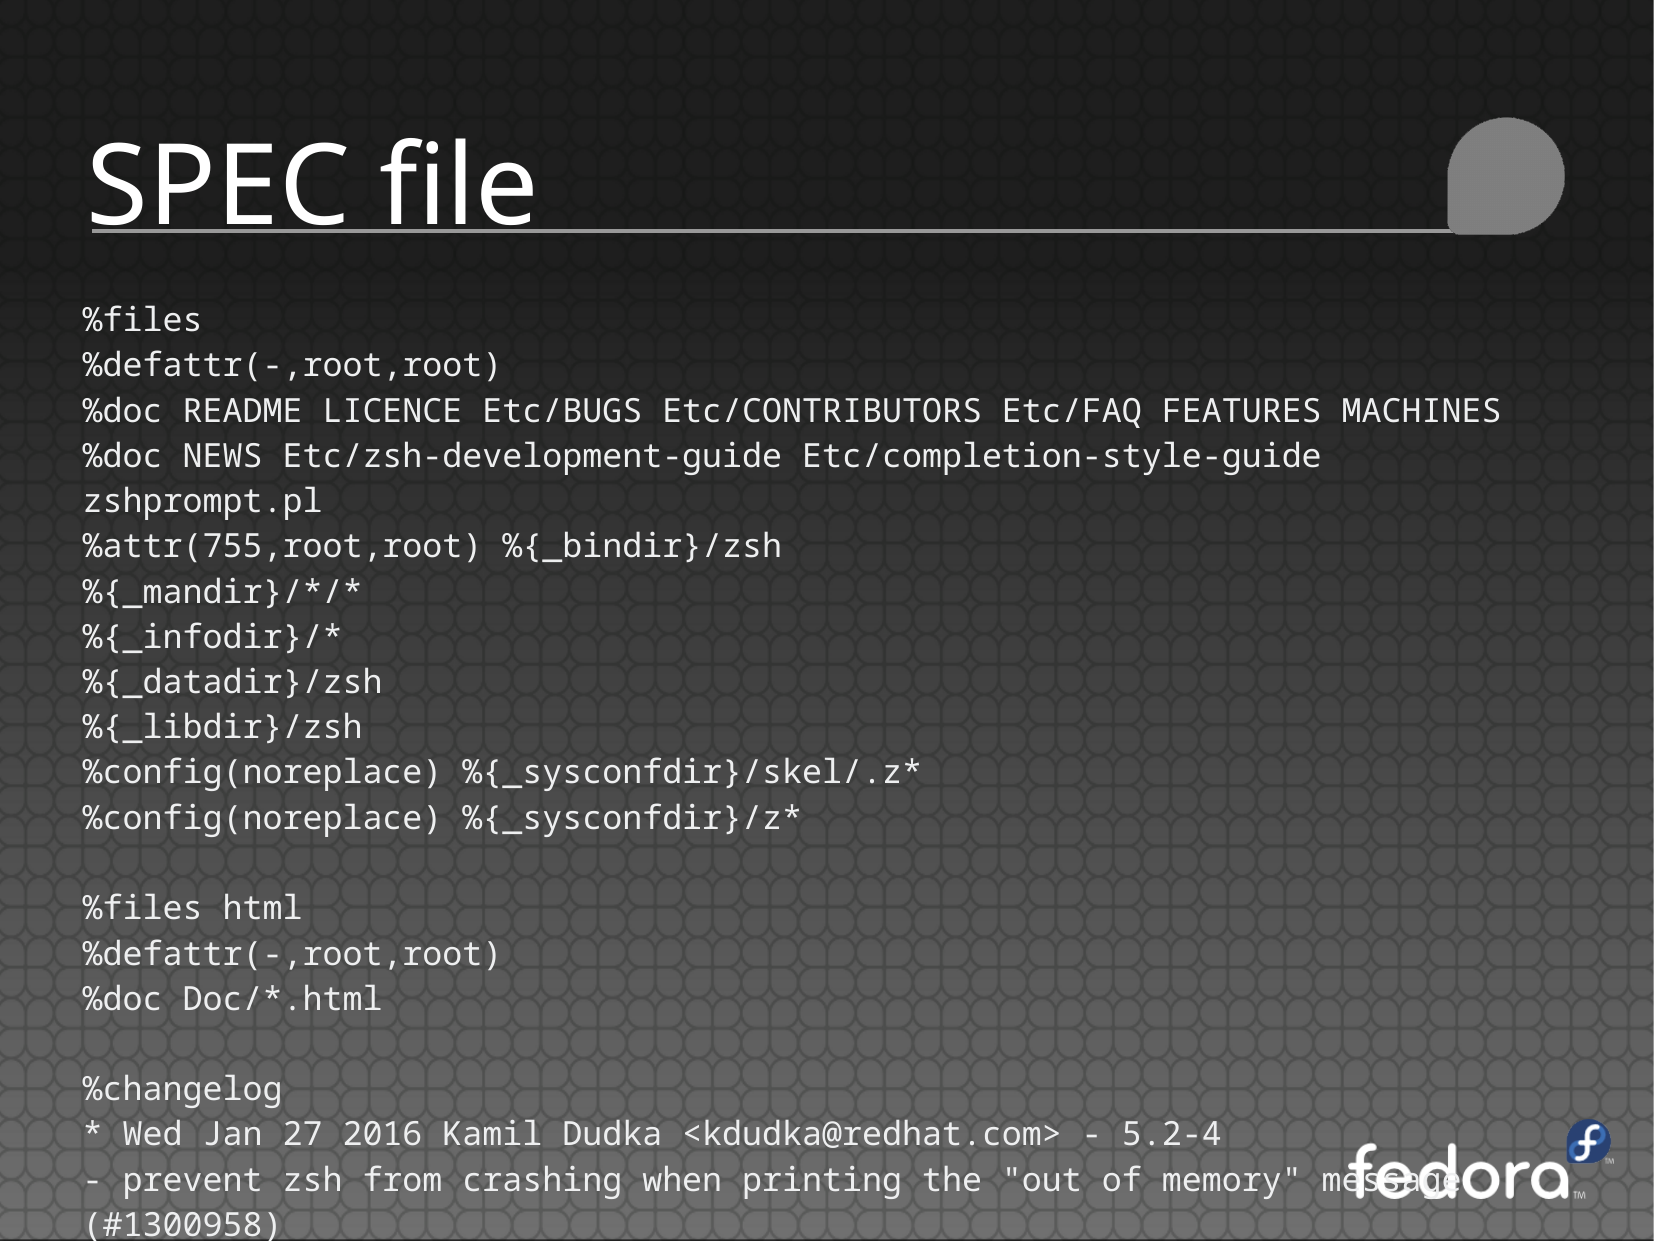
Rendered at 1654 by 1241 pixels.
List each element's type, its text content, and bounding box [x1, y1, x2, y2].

picture [0, 0, 1654, 1241]
list %files %defattr(-,root,root) %doc README LICENCE Etc/BUGS Etc/CONTRIBUTORS Etc/FAQ FEATURES MACHINES %doc NEWS Etc/zsh-development-guide Etc/completion-style-guide zshprompt.pl %attr(755,root,root) %{_bindir}/zsh %{_mandir}/*/* %{_infodir}/* %{_datadir}/zsh %{_libdir}/zsh %config(noreplace) %{_sysconfdir}/skel/.z* %config(noreplace) %{_sysconfdir}/z* %files html %defattr(-,root,root) %doc Doc/*.html %changelog * Wed Jan 27 2016 Kamil Dudka <kdudka@redhat.com> - 5.2-4 - prevent zsh from crashing when printing the "out of memory" message (#1300958) [82, 296, 1571, 1241]
title SPEC file [86, 112, 1576, 249]
